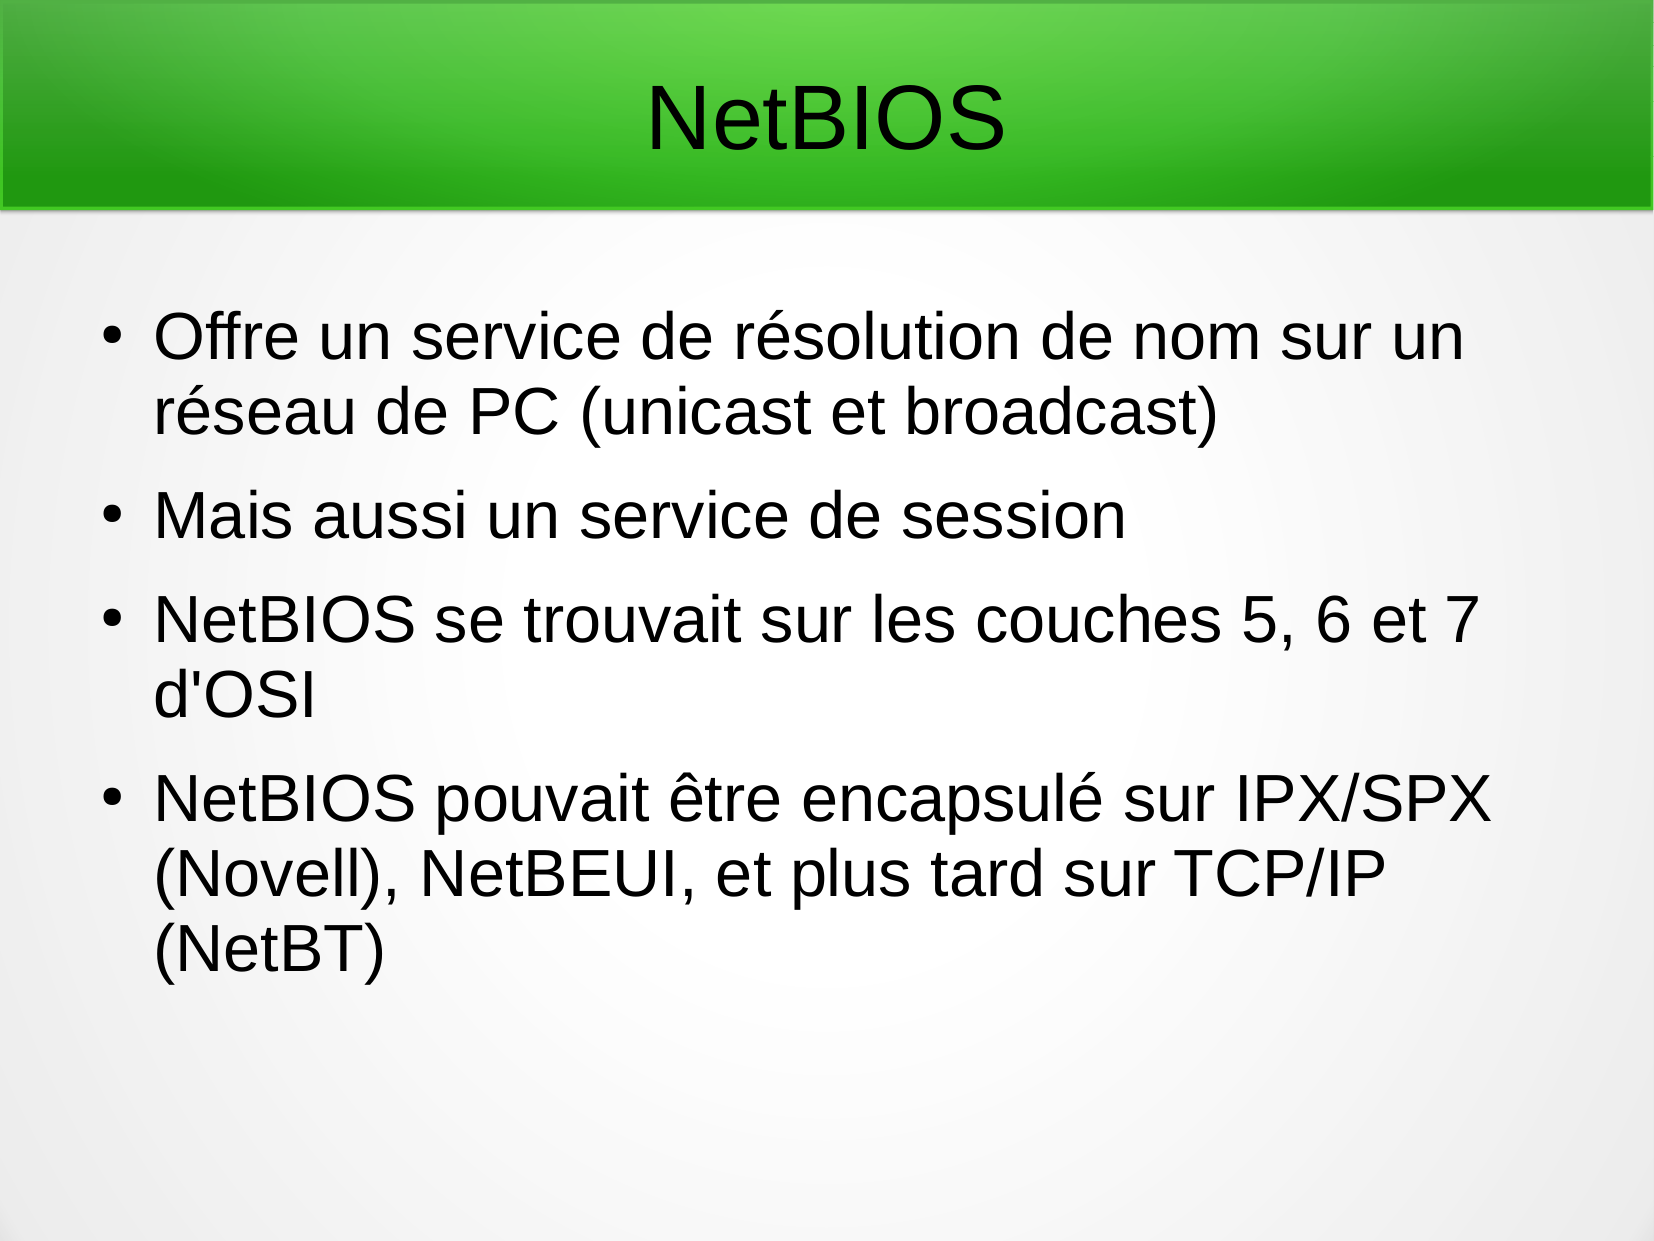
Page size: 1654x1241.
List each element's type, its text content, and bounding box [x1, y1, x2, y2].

list Offre un service de résolution de nom sur un réseau de PC (unicast et broadcast) Mais aussi un service de session NetBIOS se trouvait sur les couches 5, 6 et 7 d'OSI NetBIOS pouvait être encapsulé sur IPX/SPX (Novell), NetBEUI, et plus tard sur TCP/IP (NetBT) [82, 299, 1571, 1019]
title NetBIOS [82, 47, 1571, 189]
